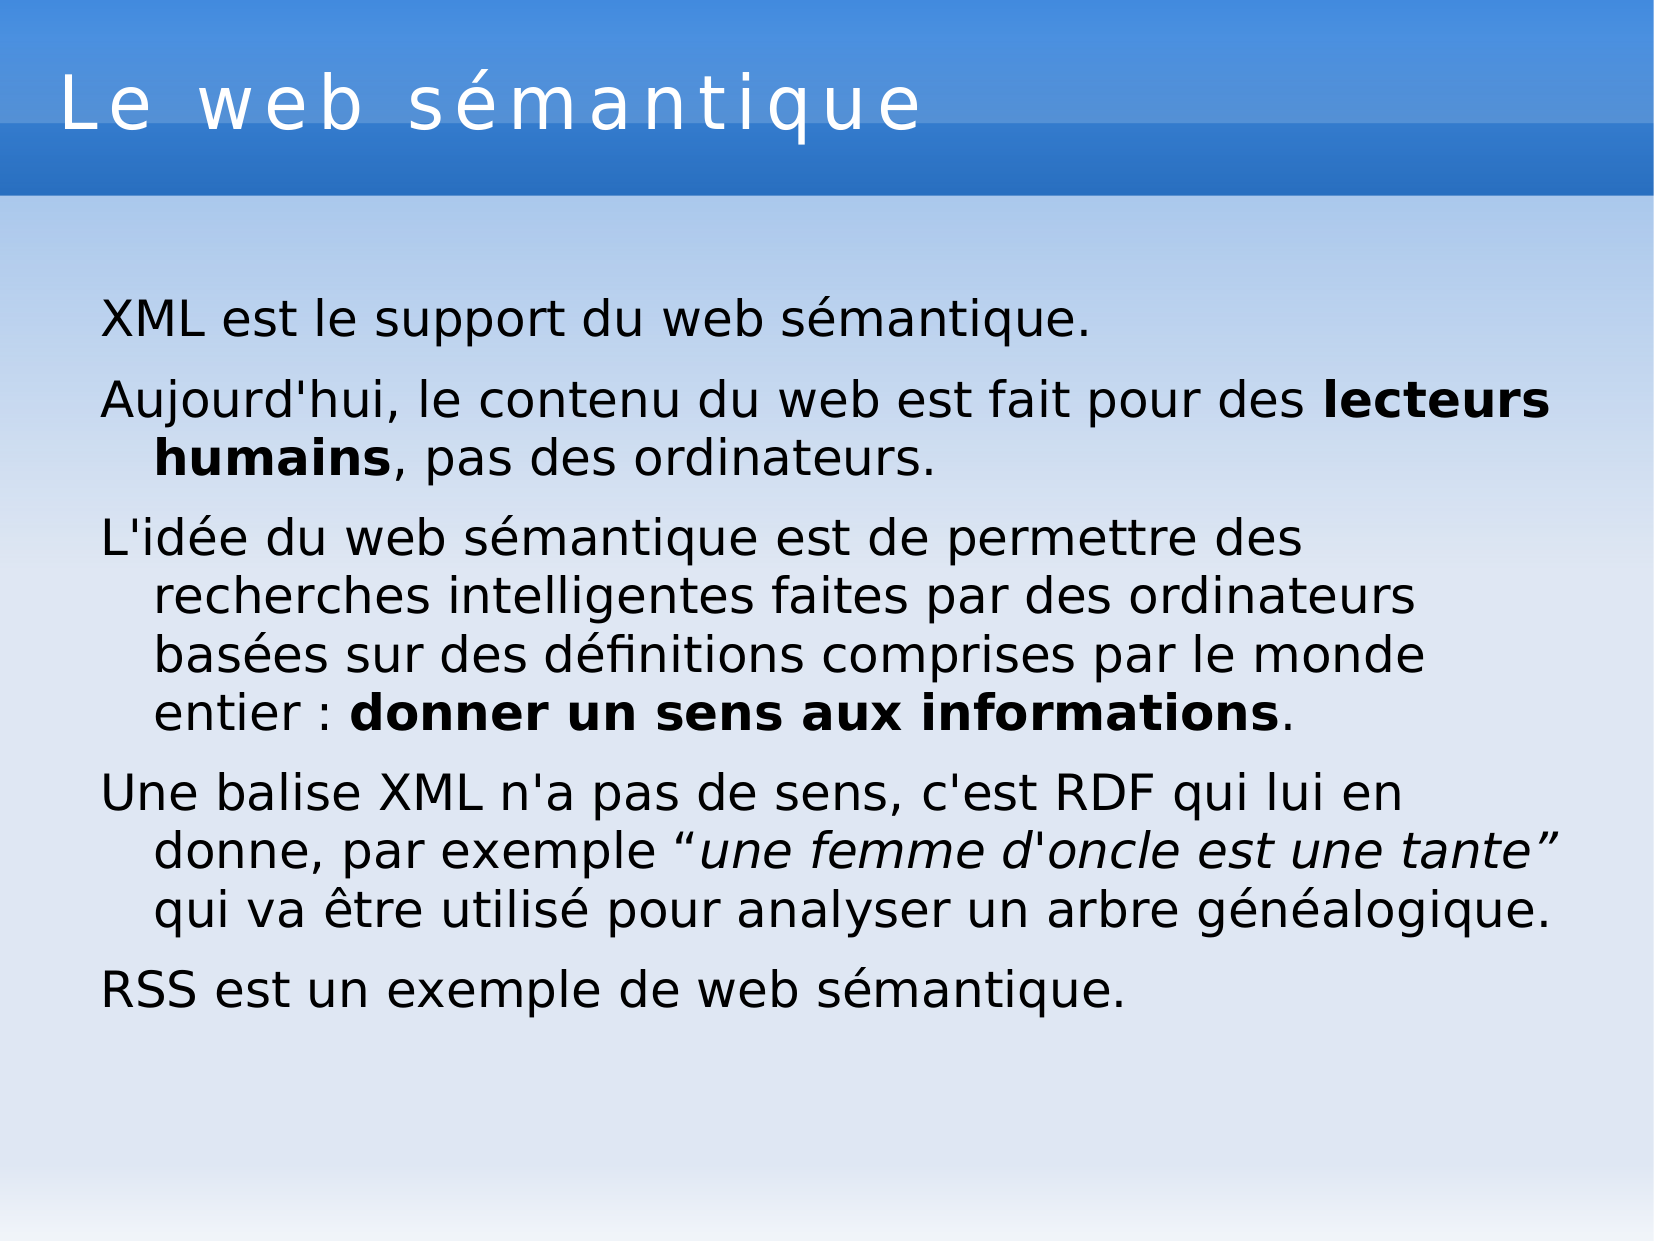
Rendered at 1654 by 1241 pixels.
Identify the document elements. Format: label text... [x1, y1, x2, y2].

title Le web sémantique [59, 29, 1270, 178]
list XML est le support du web sémantique. Aujourd'hui, le contenu du web est fait pour des lecteurs humains, pas des ordinateurs. L'idée du web sémantique est de permettre des recherches intelligentes faites par des ordinateurs basées sur des définitions comprises par le monde entier : donner un sens aux informations. Une balise XML n'a pas de sens, c'est RDF qui lui en donne, par exemple “une femme d'oncle est une tante” qui va être utilisé pour analyser un arbre généalogique. RSS est un exemple de web sémantique. [82, 290, 1571, 1109]
picture [0, 0, 1654, 1241]
